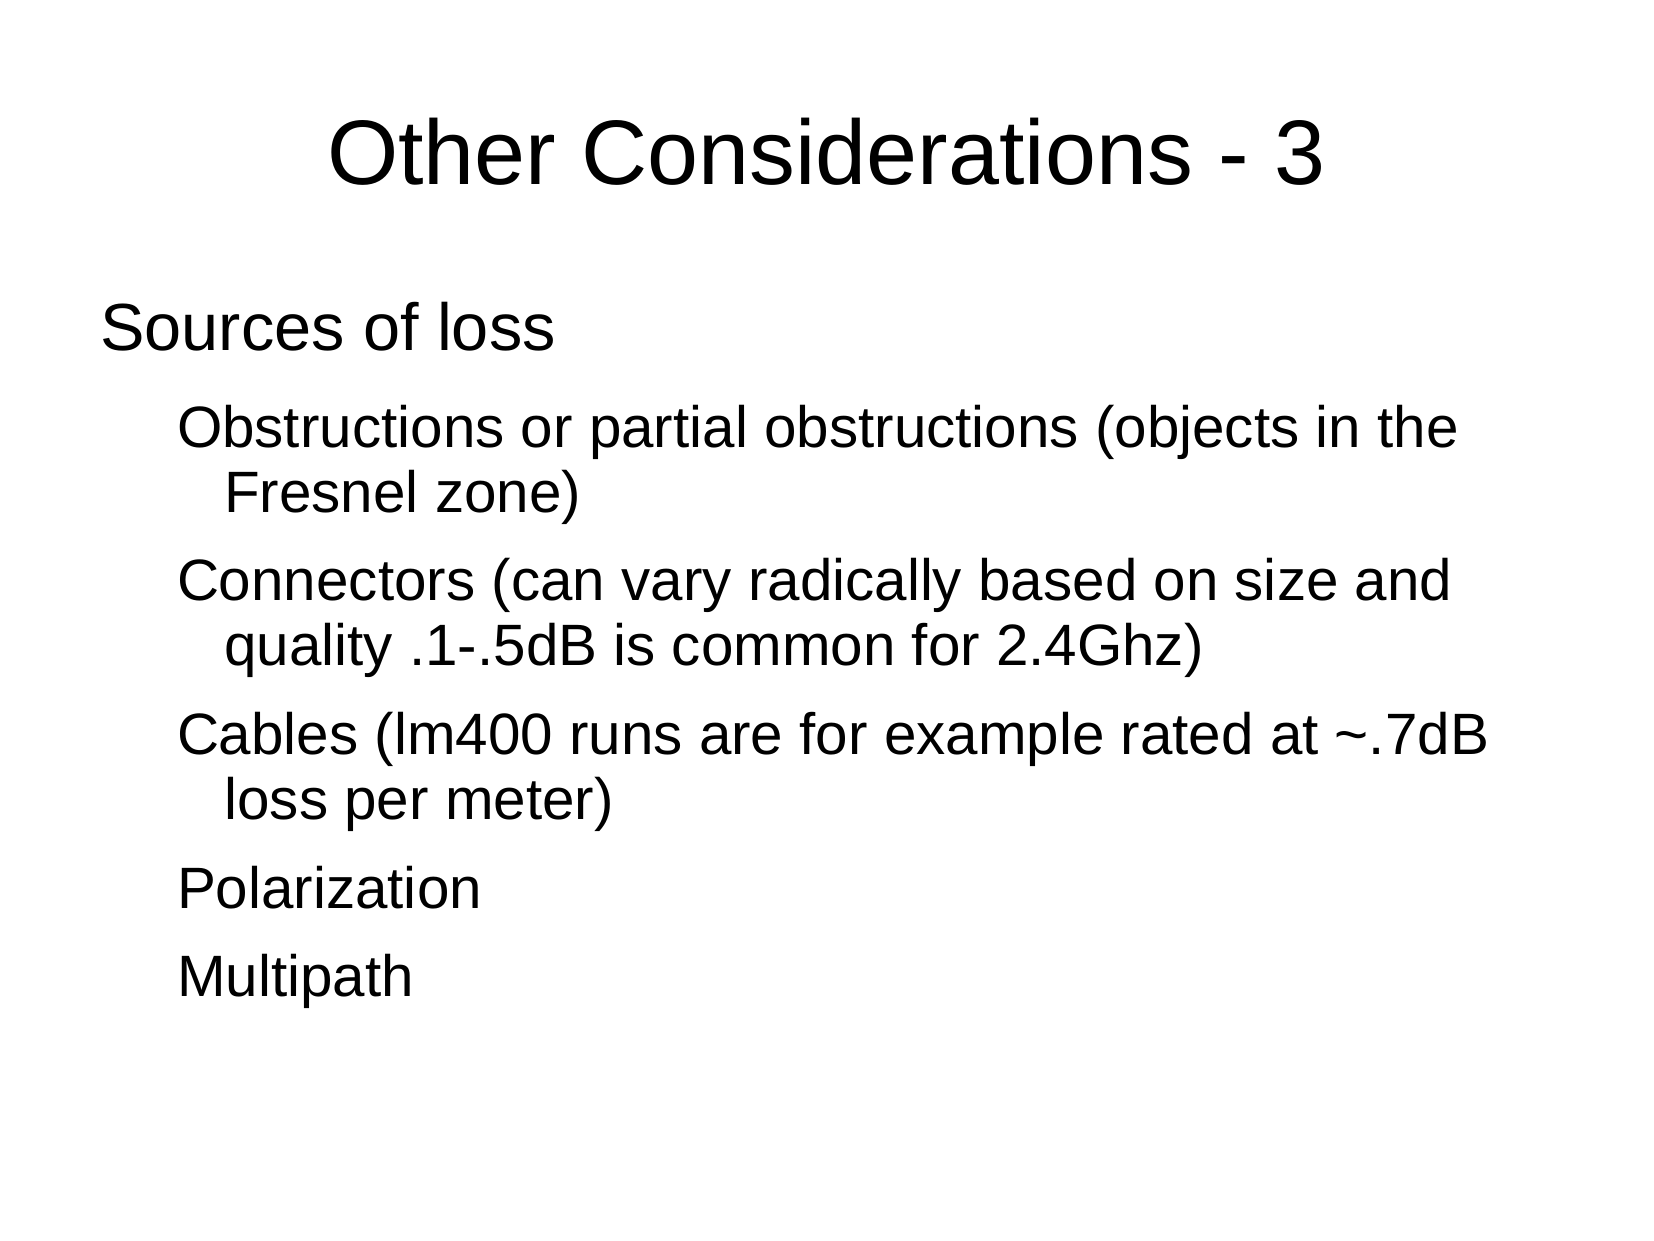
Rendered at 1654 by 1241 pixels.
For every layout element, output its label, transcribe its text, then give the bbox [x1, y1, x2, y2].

list Sources of loss Obstructions or partial obstructions (objects in the Fresnel zone) Connectors (can vary radically based on size and quality .1-.5dB is common for 2.4Ghz) Cables (lm400 runs are for example rated at ~.7dB loss per meter) Polarization Multipath [82, 290, 1571, 1094]
title Other Considerations - 3 [82, 56, 1571, 250]
